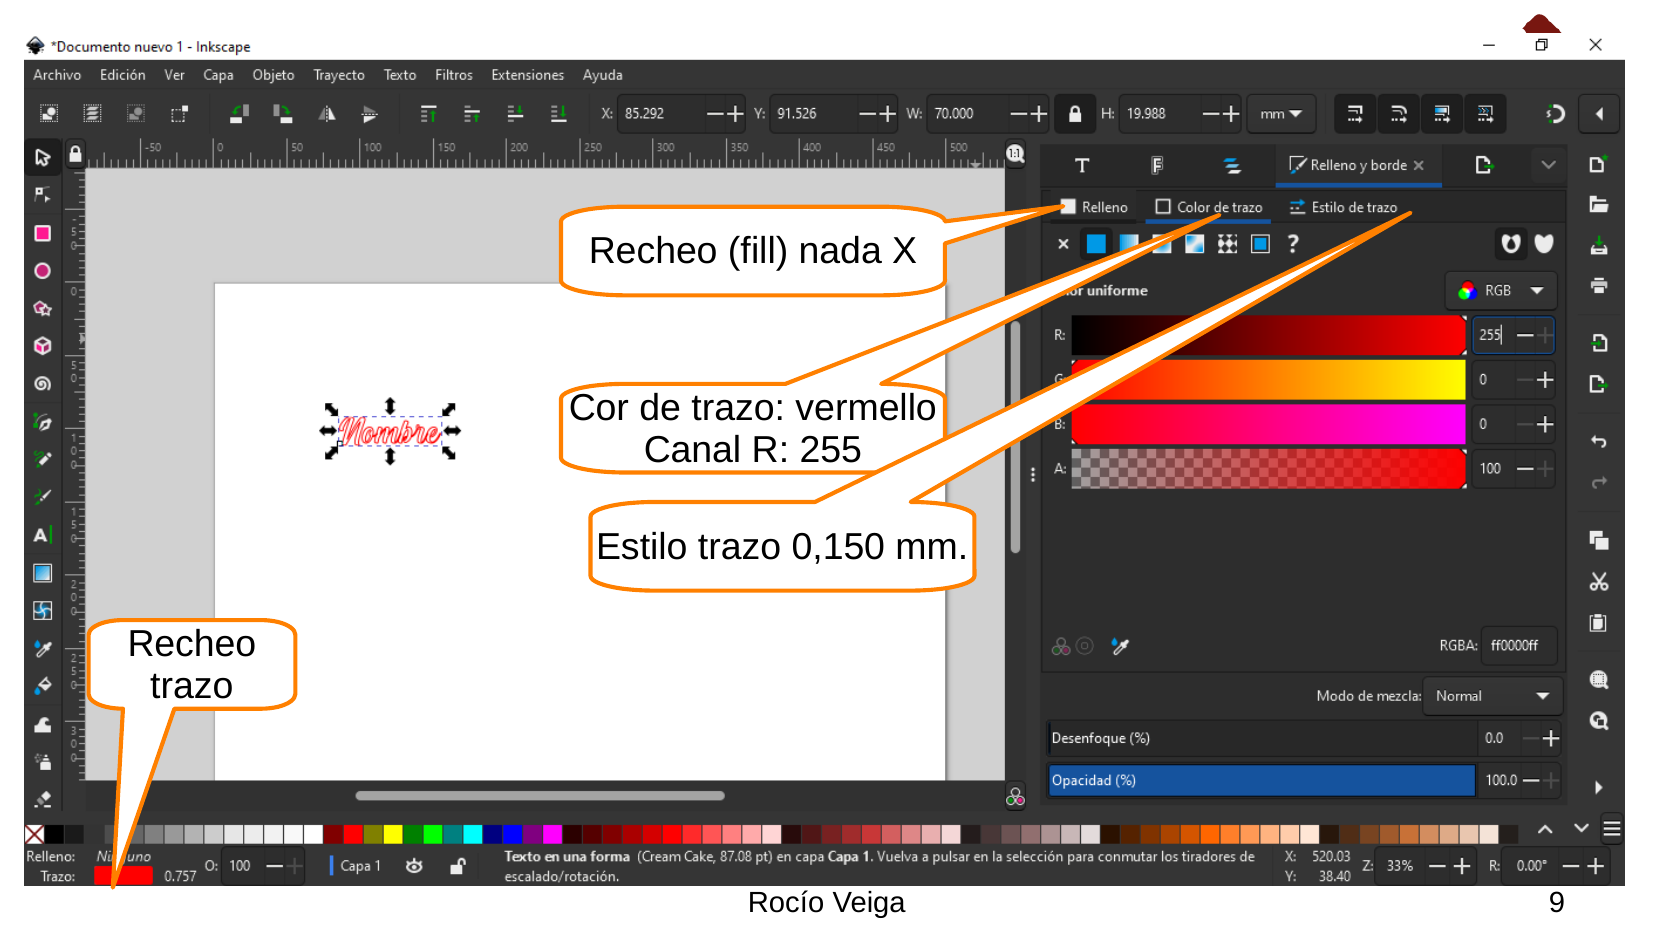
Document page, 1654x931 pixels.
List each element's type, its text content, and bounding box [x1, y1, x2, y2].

text_box Cor de trazo: vermello Canal R: 255 [561, 214, 1220, 473]
text_box Recheo trazo [88, 620, 296, 888]
text_box Estilo trazo 0,150 mm. [590, 212, 1411, 591]
picture [24, 14, 1625, 886]
text_box Recheo (fill) nada X [561, 206, 1064, 296]
